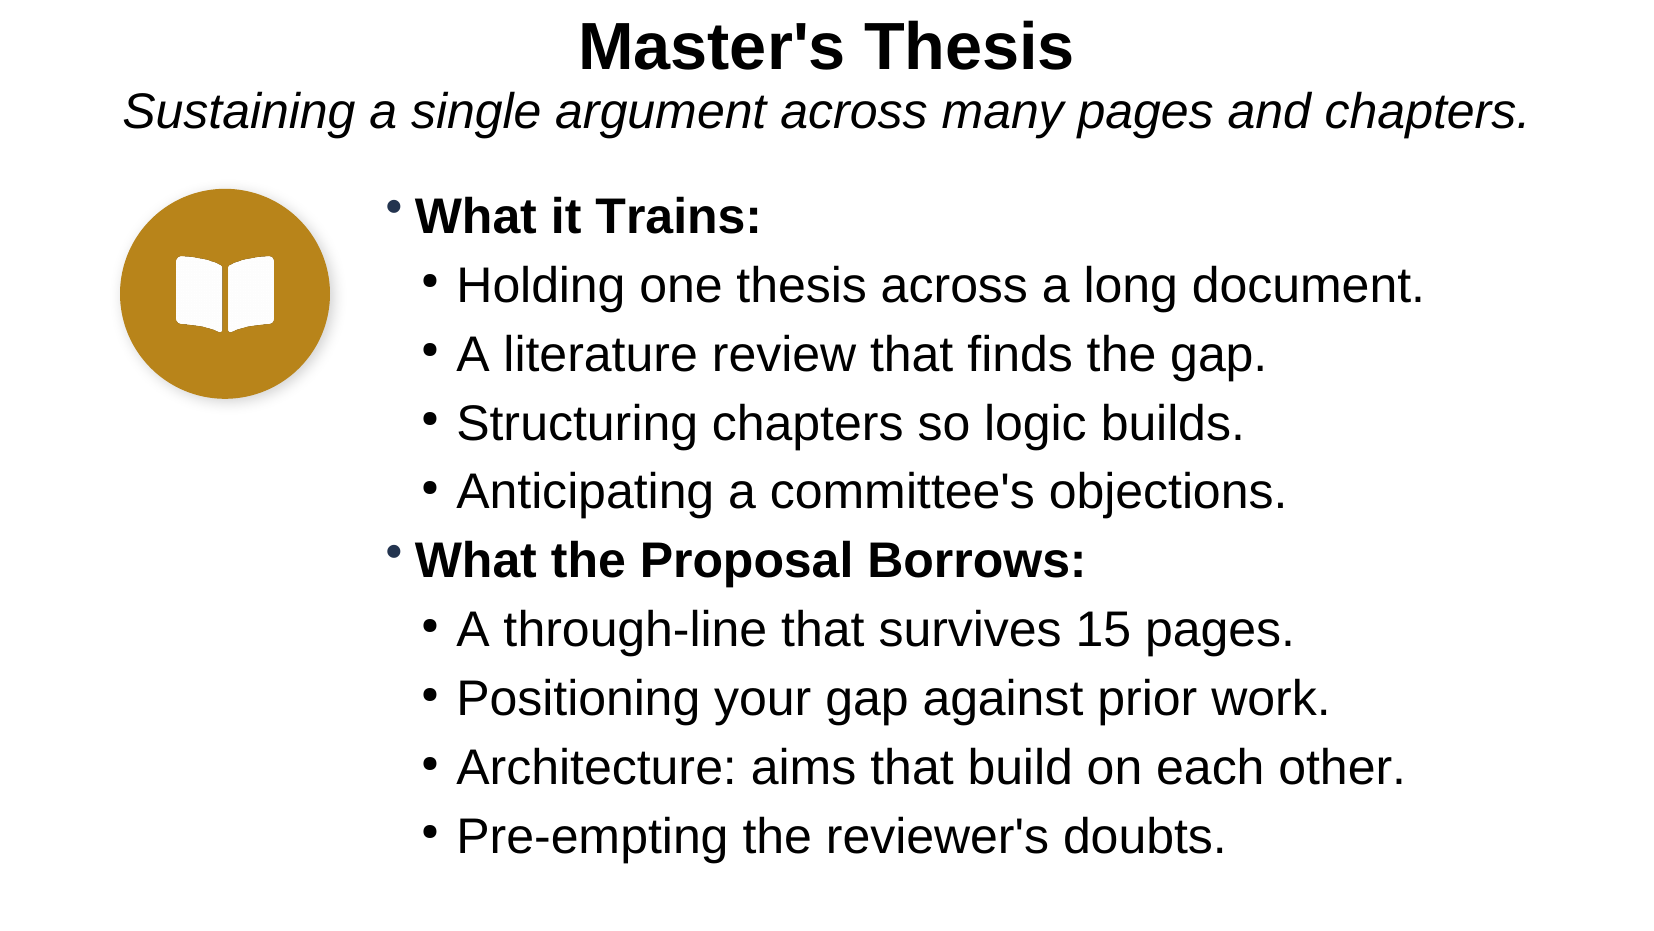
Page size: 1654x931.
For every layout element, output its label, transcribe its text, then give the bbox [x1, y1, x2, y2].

picture [176, 245, 274, 343]
text_box What it Trains: Holding one thesis across a long document. A literature review that finds the gap. Structuring chapters so logic builds. Anticipating a committee's objections. What the Proposal Borrows: A through-line that survives 15 pages. Positioning your gap against prior work. Architecture: aims that build on each other. Pre-empting the reviewer's doubts. [370, 175, 1609, 889]
text_box [120, 188, 331, 399]
title Master's Thesis Sustaining a single argument across many pages and chapters. [0, 0, 1654, 151]
